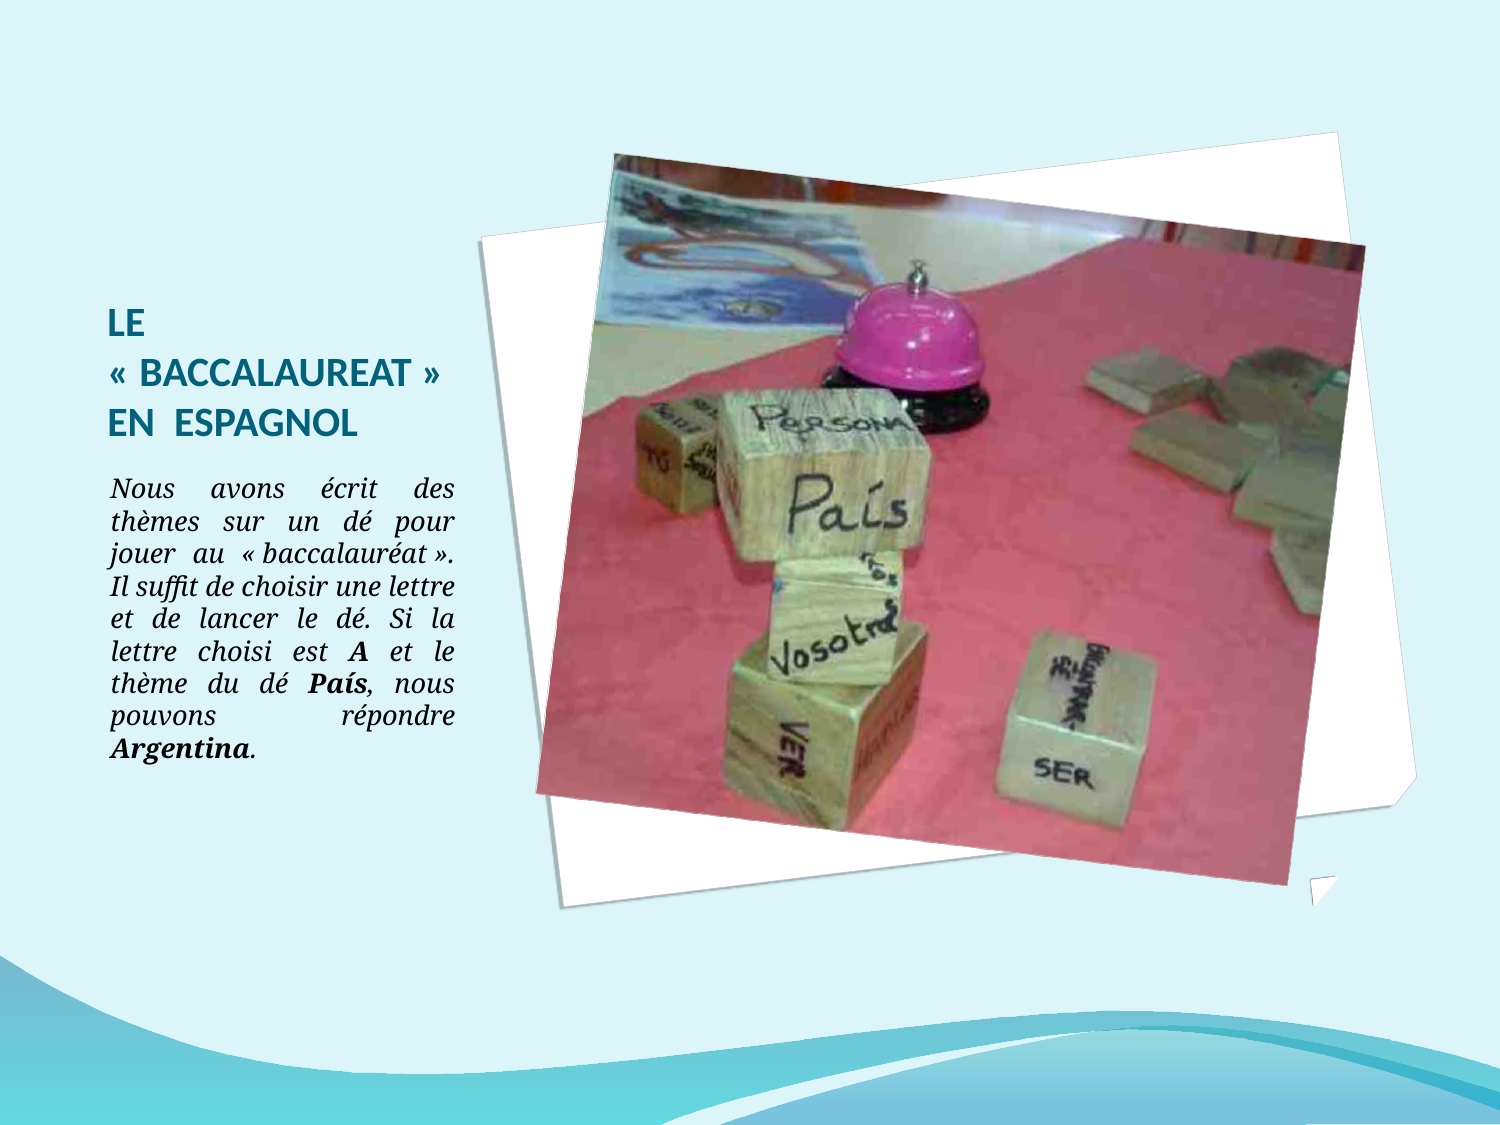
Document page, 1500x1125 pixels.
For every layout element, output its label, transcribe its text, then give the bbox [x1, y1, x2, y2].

list Nous avons écrit des thèmes sur un dé pour jouer au « baccalauréat ». Il suffit de choisir une lettre et de lancer le dé. Si la lettre choisi est A et le thème du dé País, nous pouvons répondre Argentina. [99, 464, 463, 822]
picture [535, 153, 1366, 886]
title LE « BACCALAUREAT » EN ESPAGNOL [99, 193, 463, 453]
